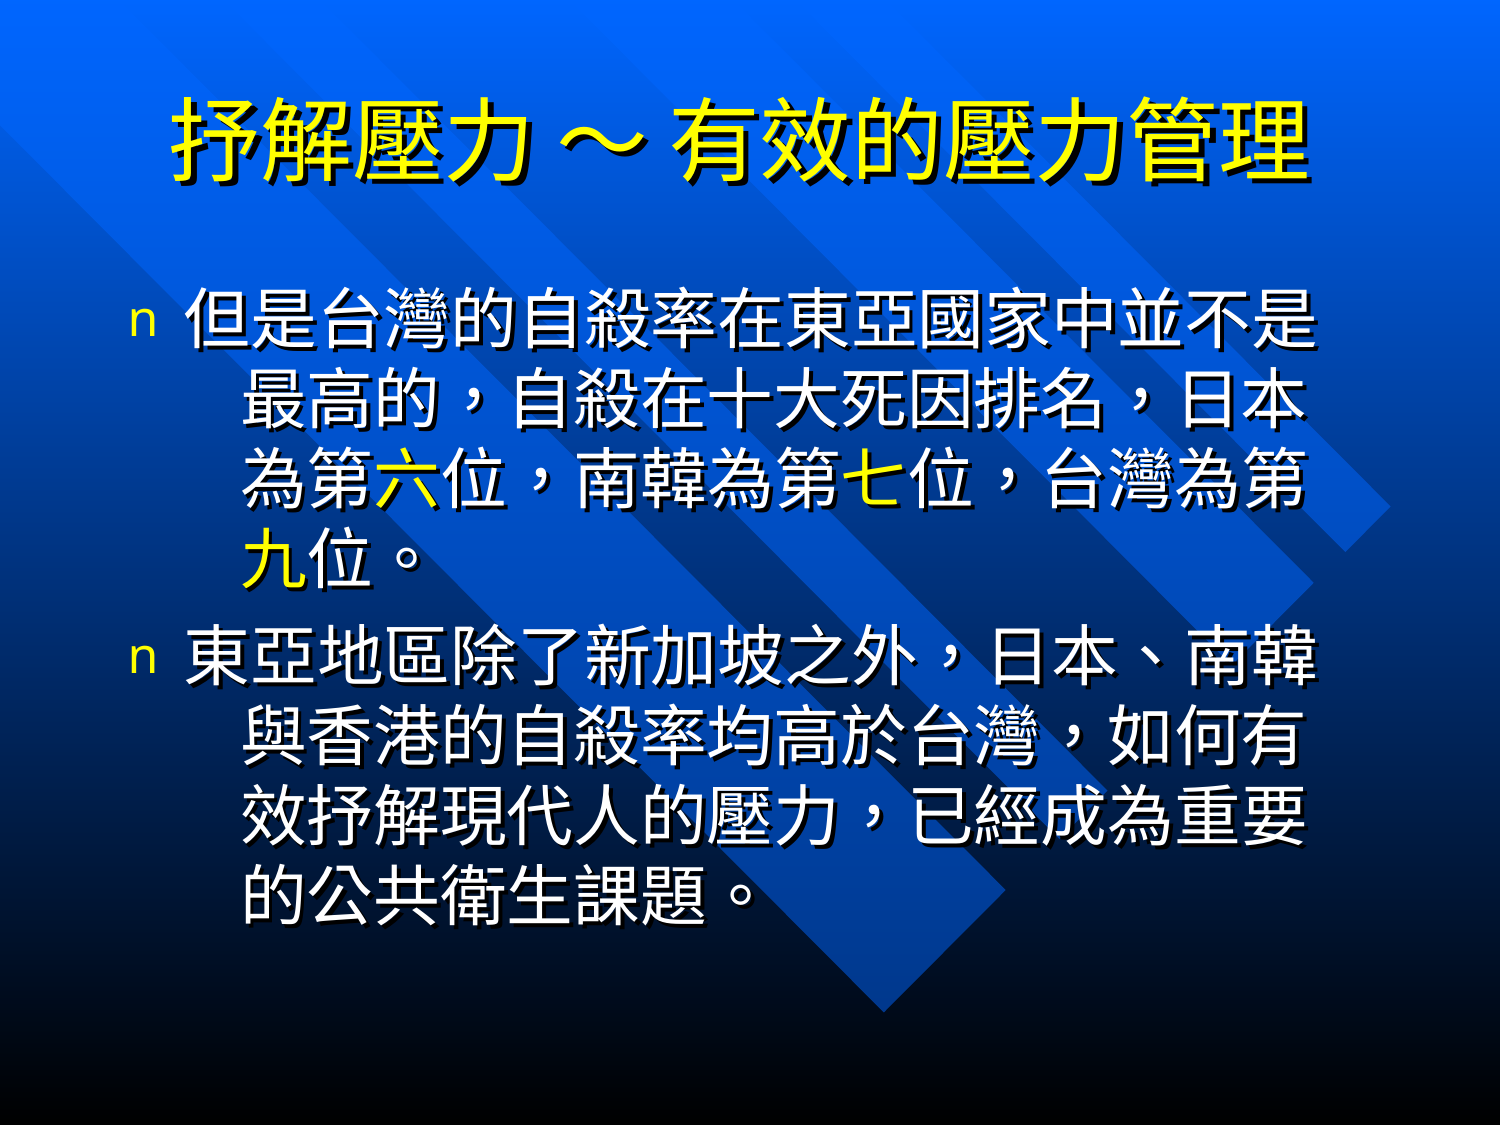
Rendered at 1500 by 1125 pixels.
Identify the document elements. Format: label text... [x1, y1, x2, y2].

list 但是台灣的自殺率在東亞國家中並不是最高的，自殺在十大死因排名，日本為第六位，南韓為第七位，台灣為第九位。 東亞地區除了新加坡之外，日本、南韓與香港的自殺率均高於台灣，如何有效抒解現代人的壓力，已經成為重要的公共衛生課題。 [112, 269, 1388, 1001]
title 抒解壓力 ～ 有效的壓力管理 [112, 37, 1388, 238]
